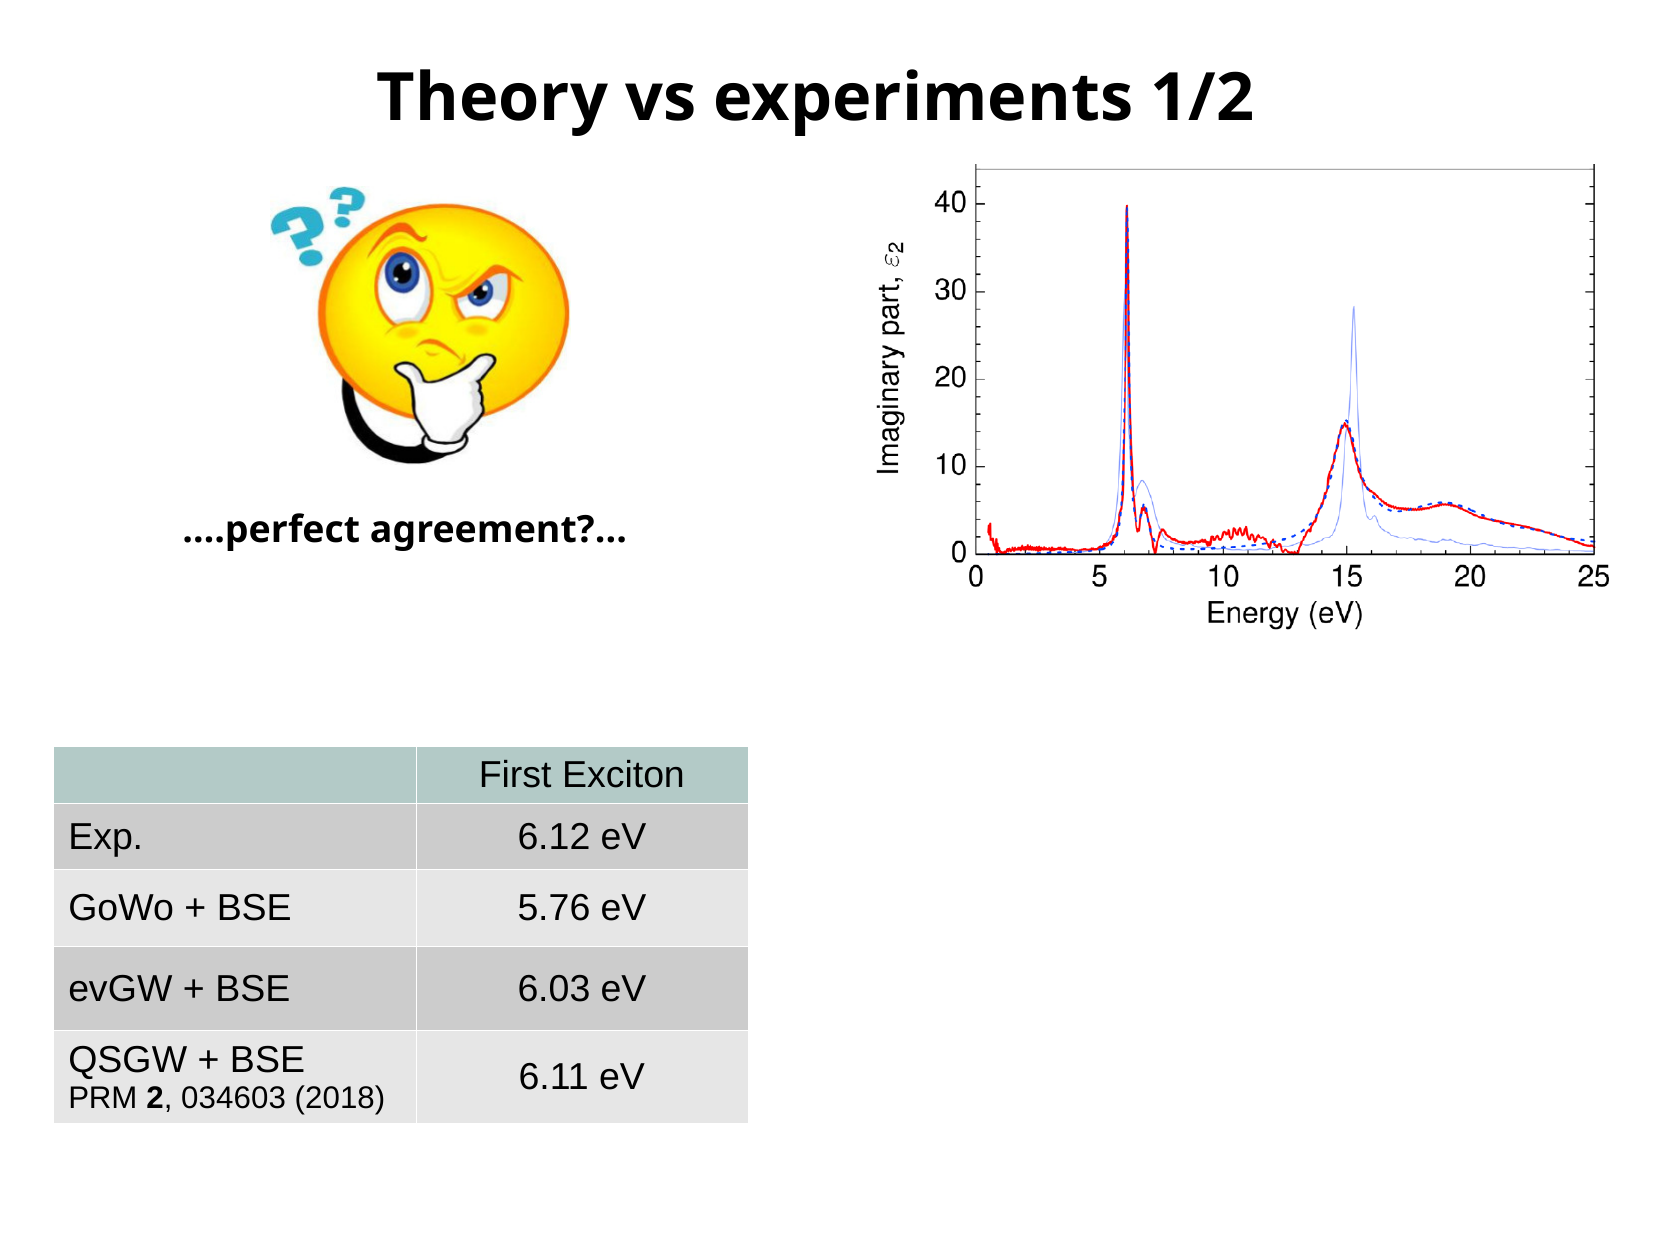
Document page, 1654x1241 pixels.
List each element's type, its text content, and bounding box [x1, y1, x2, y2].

table_cell GoWo + BSE [54, 870, 416, 946]
table_header [54, 747, 416, 803]
text_box ….perfect agreement?... [135, 495, 676, 548]
table_cell 6.12 eV [417, 804, 748, 869]
table_cell 6.11 eV [417, 1031, 748, 1123]
title Theory vs experiments 1/2 [71, 38, 1561, 151]
table_cell 5.76 eV [417, 870, 748, 946]
picture [270, 186, 571, 466]
table_cell 6.03 eV [417, 947, 748, 1030]
table_header First Exciton [417, 747, 748, 803]
table_cell QSGW + BSE PRM 2, 034603 (2018) [54, 1031, 416, 1123]
picture [870, 164, 1621, 641]
table_cell evGW + BSE [54, 947, 416, 1030]
table_cell Exp. [54, 804, 416, 869]
